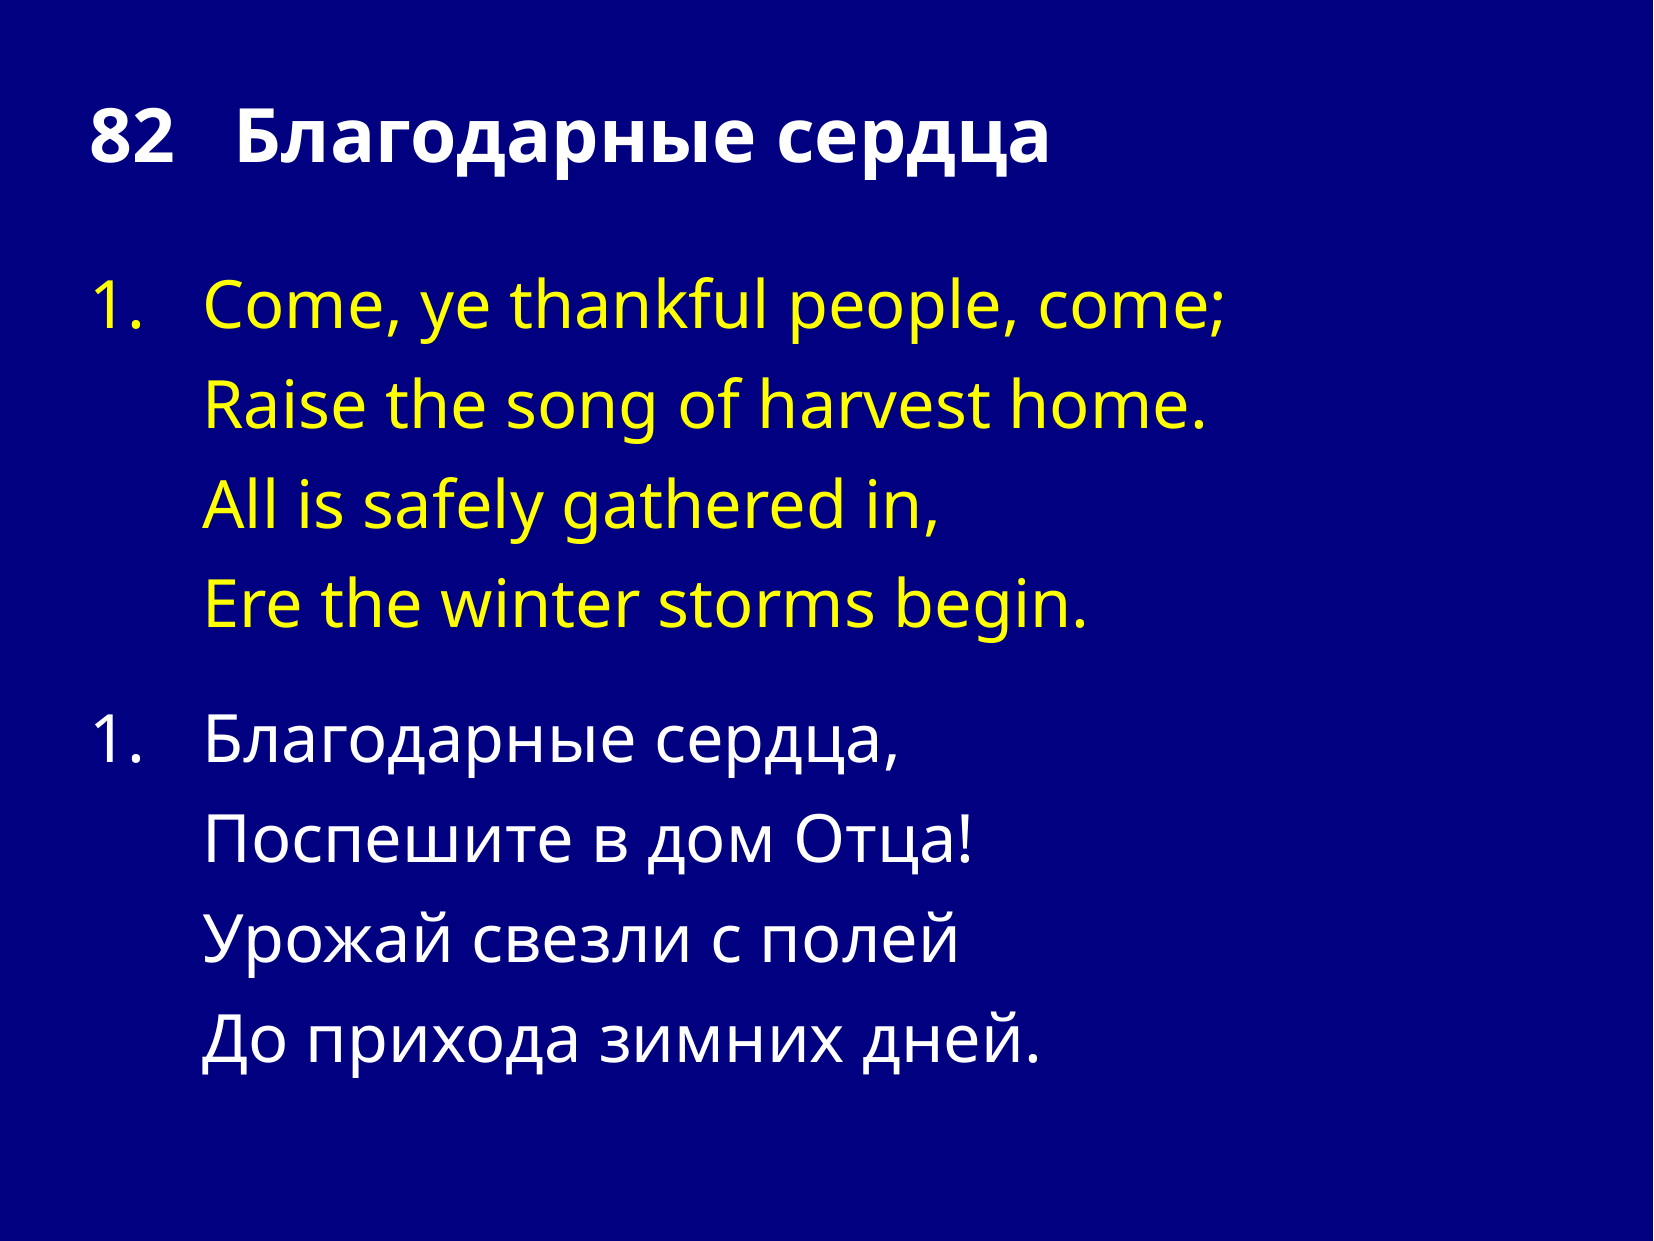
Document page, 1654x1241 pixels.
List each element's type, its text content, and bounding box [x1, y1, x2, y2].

text_box 1. Come, ye thankful people, come; Raise the song of harvest home. All is safely gathered in, Ere the winter storms begin. [75, 188, 1576, 638]
text_box 1. Благодарные сердца, Поспешите в дом Отца! Урожай cвезли с полей До прихода зимних дней. [75, 675, 1576, 1163]
text_box 82 Благодарные сердца [75, 75, 1576, 188]
